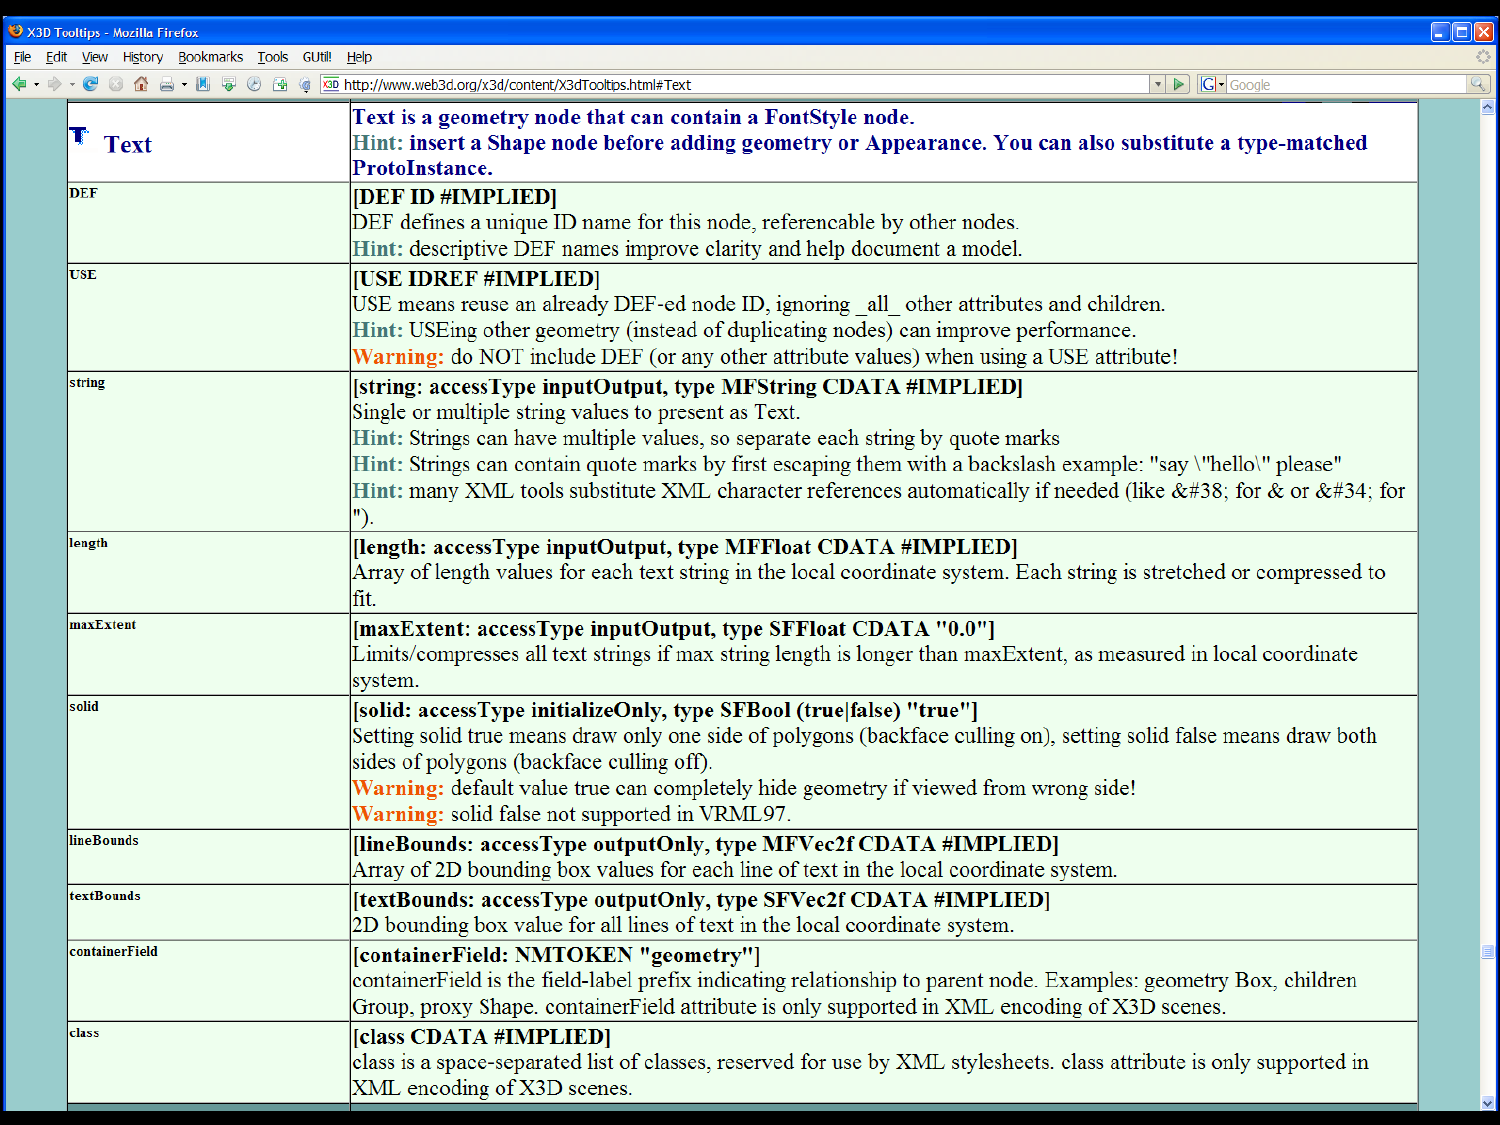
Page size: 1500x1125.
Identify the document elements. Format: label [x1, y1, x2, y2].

picture [2, 16, 1499, 1111]
text_box [0, 0, 1500, 1125]
